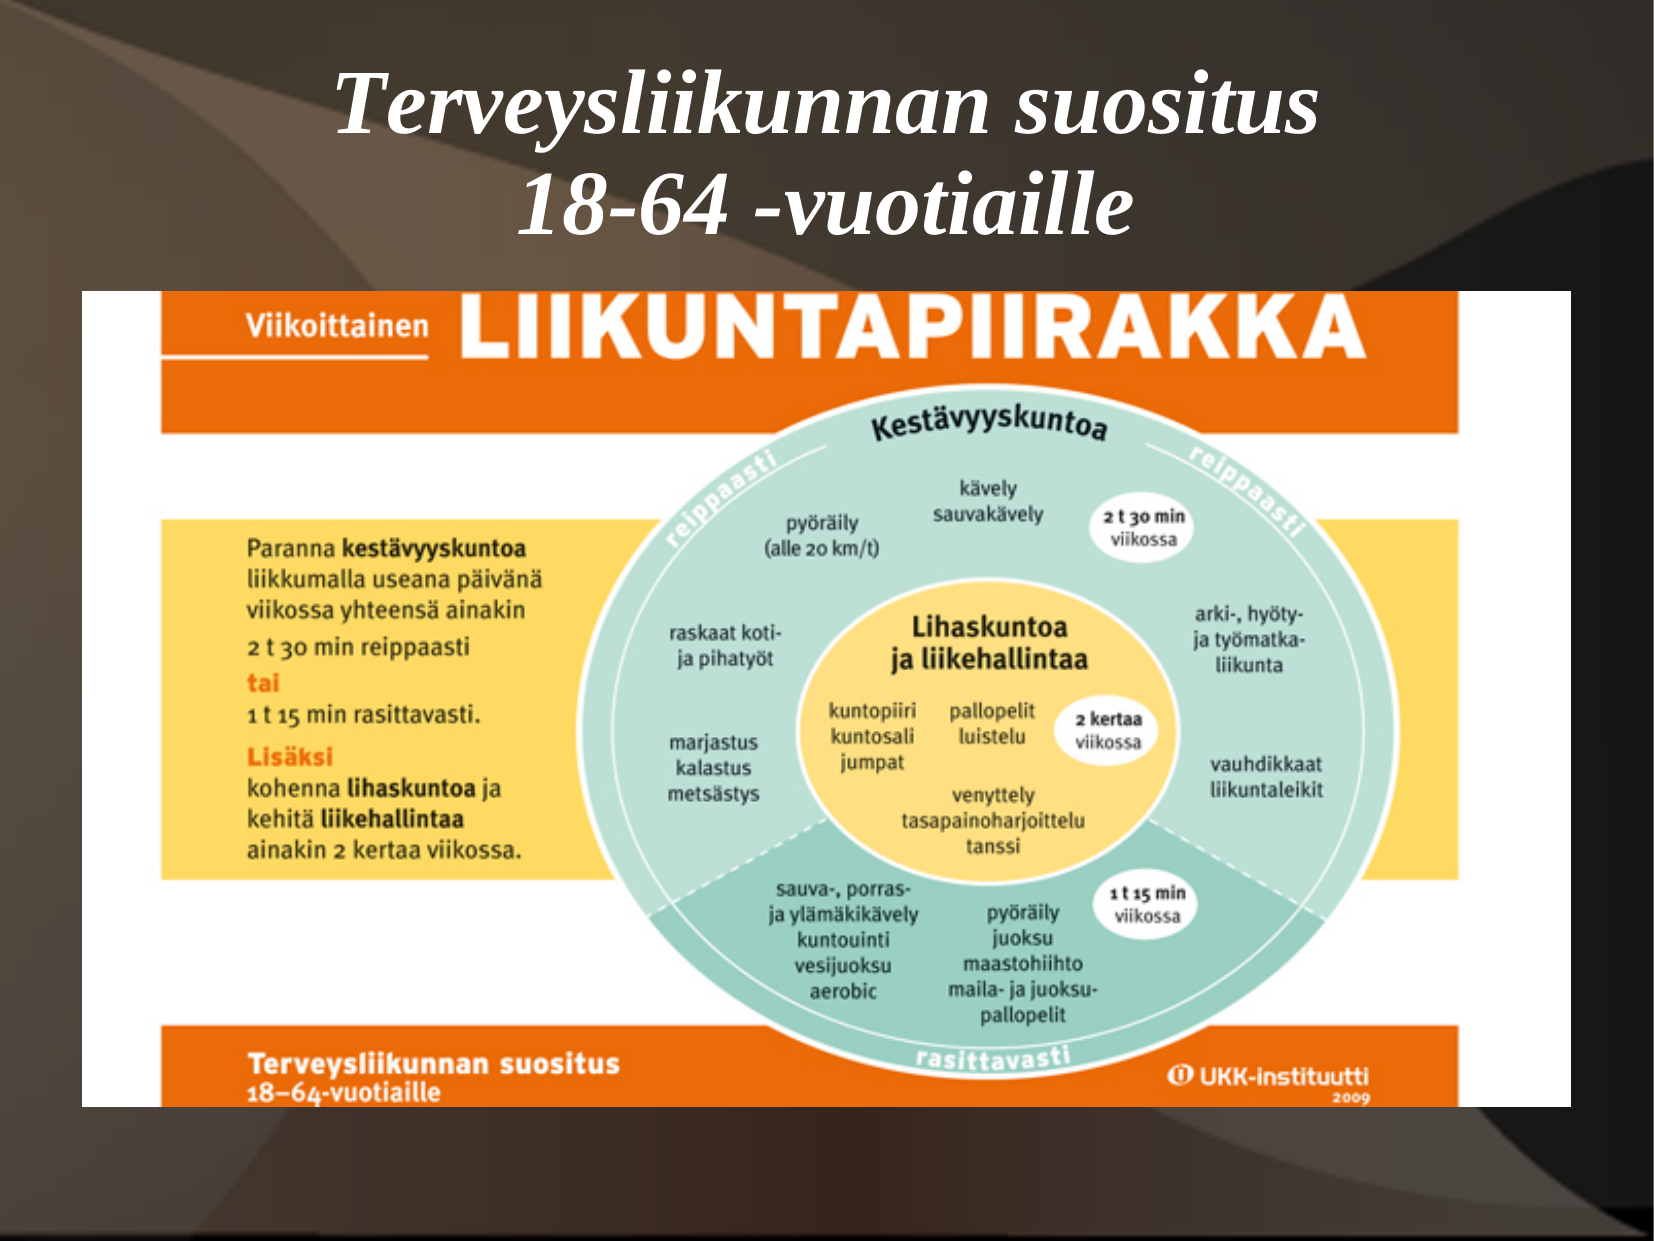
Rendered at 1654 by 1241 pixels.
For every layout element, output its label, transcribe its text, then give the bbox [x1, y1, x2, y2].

picture [0, 0, 1654, 1241]
title Terveysliikunnan suositus 18-64 -vuotiaille [82, 49, 1571, 257]
